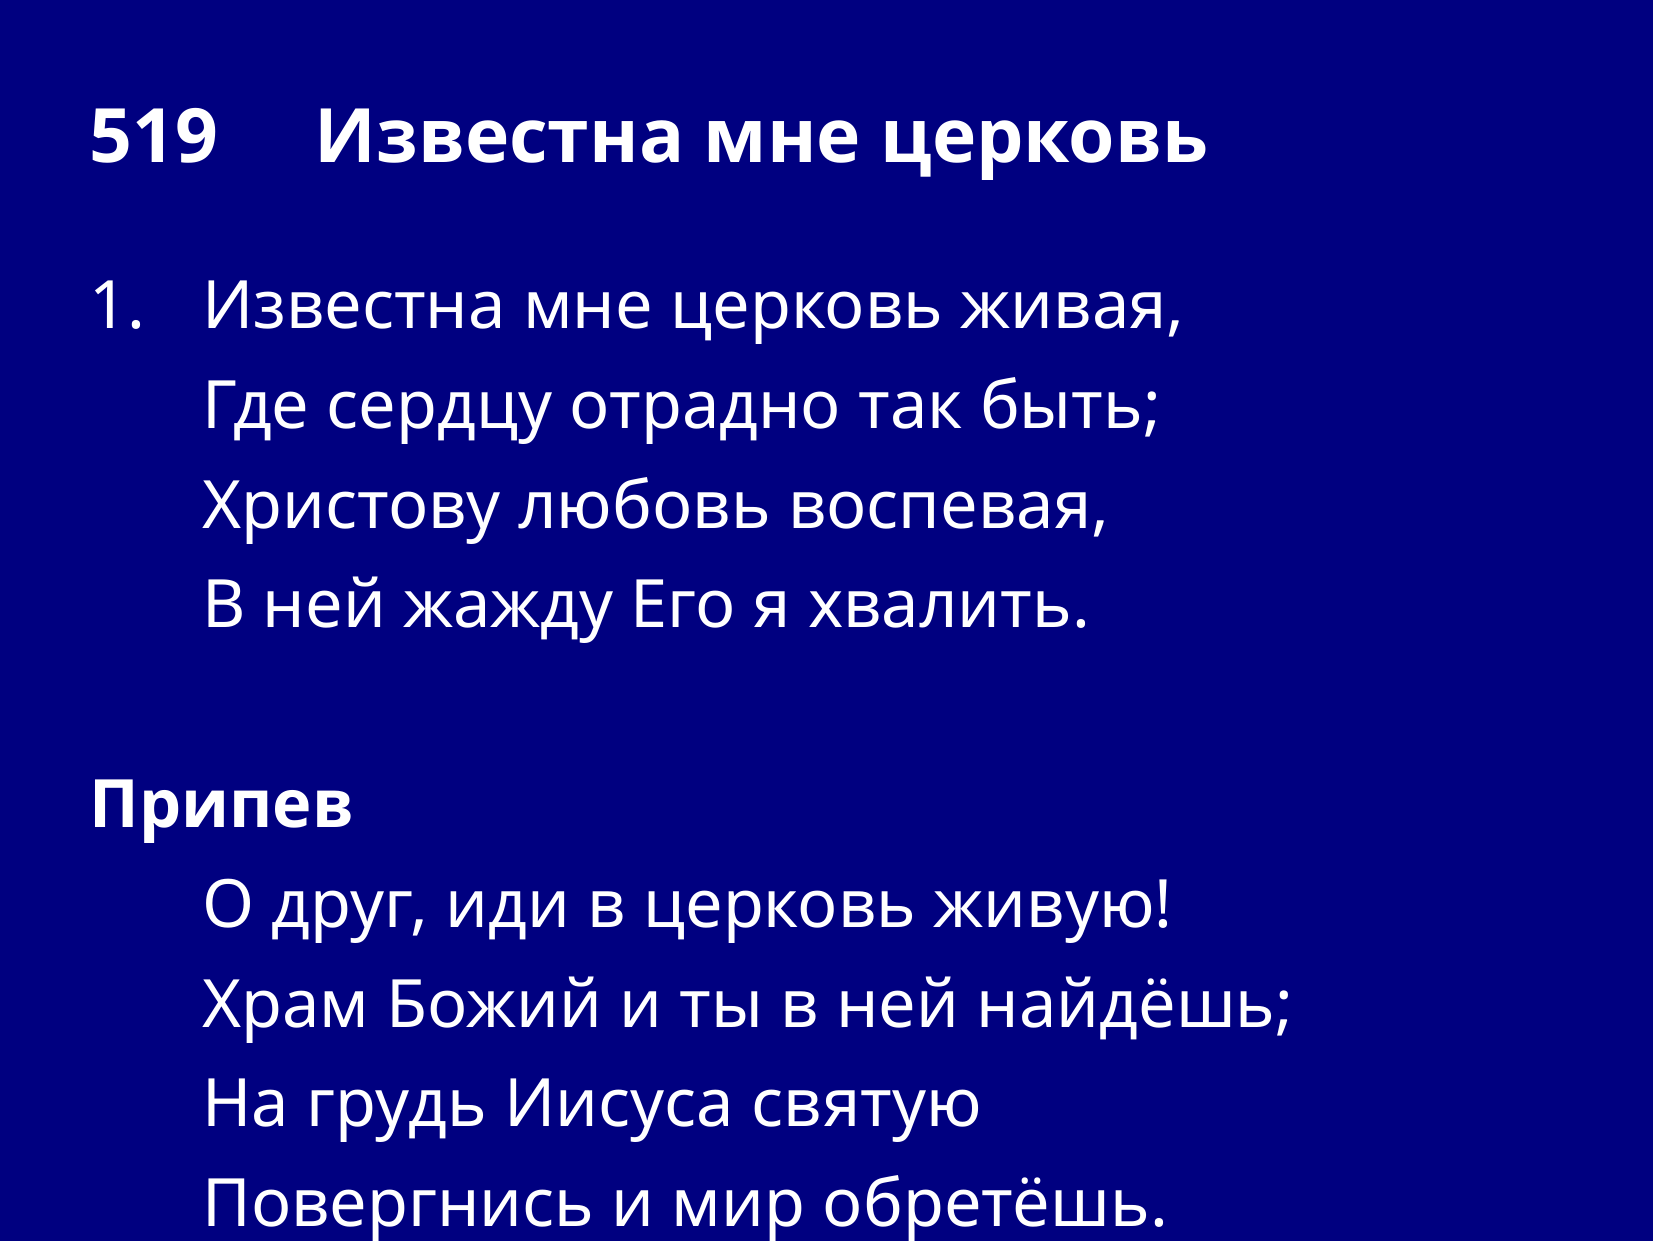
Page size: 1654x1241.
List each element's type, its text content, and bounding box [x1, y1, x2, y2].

text_box 1. Известна мне церковь живая, Где сердцу отрадно так быть; Христову любовь воспевая, В ней жажду Его я хвалить. Припев О друг, иди в церковь живую! Храм Божий и ты в ней найдёшь; На грудь Иисуса святую Повергнись и мир обретёшь. [75, 188, 1576, 1163]
text_box 519 Известна мне церковь [75, 75, 1576, 188]
